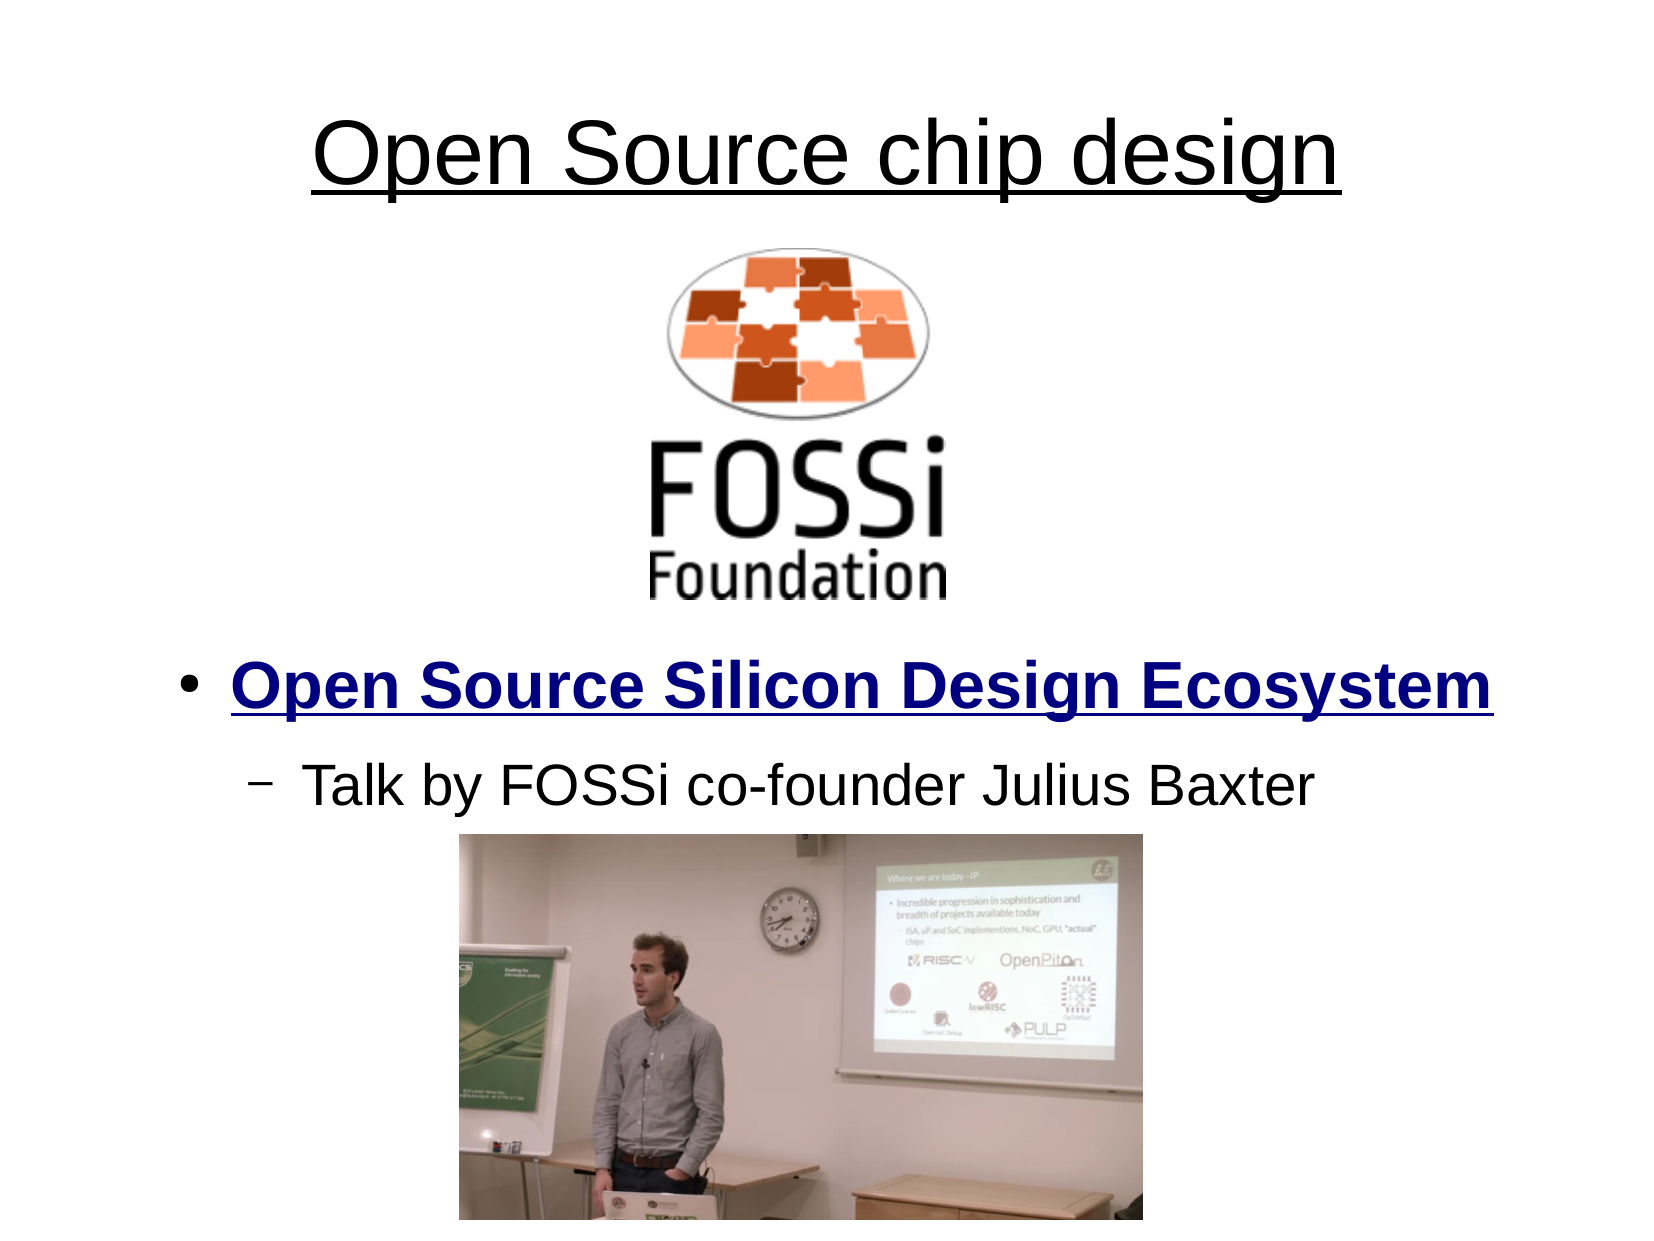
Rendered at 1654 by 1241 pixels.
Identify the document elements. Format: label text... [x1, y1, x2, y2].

picture [459, 834, 1143, 1220]
list Open Source Silicon Design Ecosystem Talk by FOSSi co-founder Julius Baxter [159, 544, 1494, 1241]
picture [650, 257, 946, 600]
title Open Source chip design [82, 49, 1571, 257]
